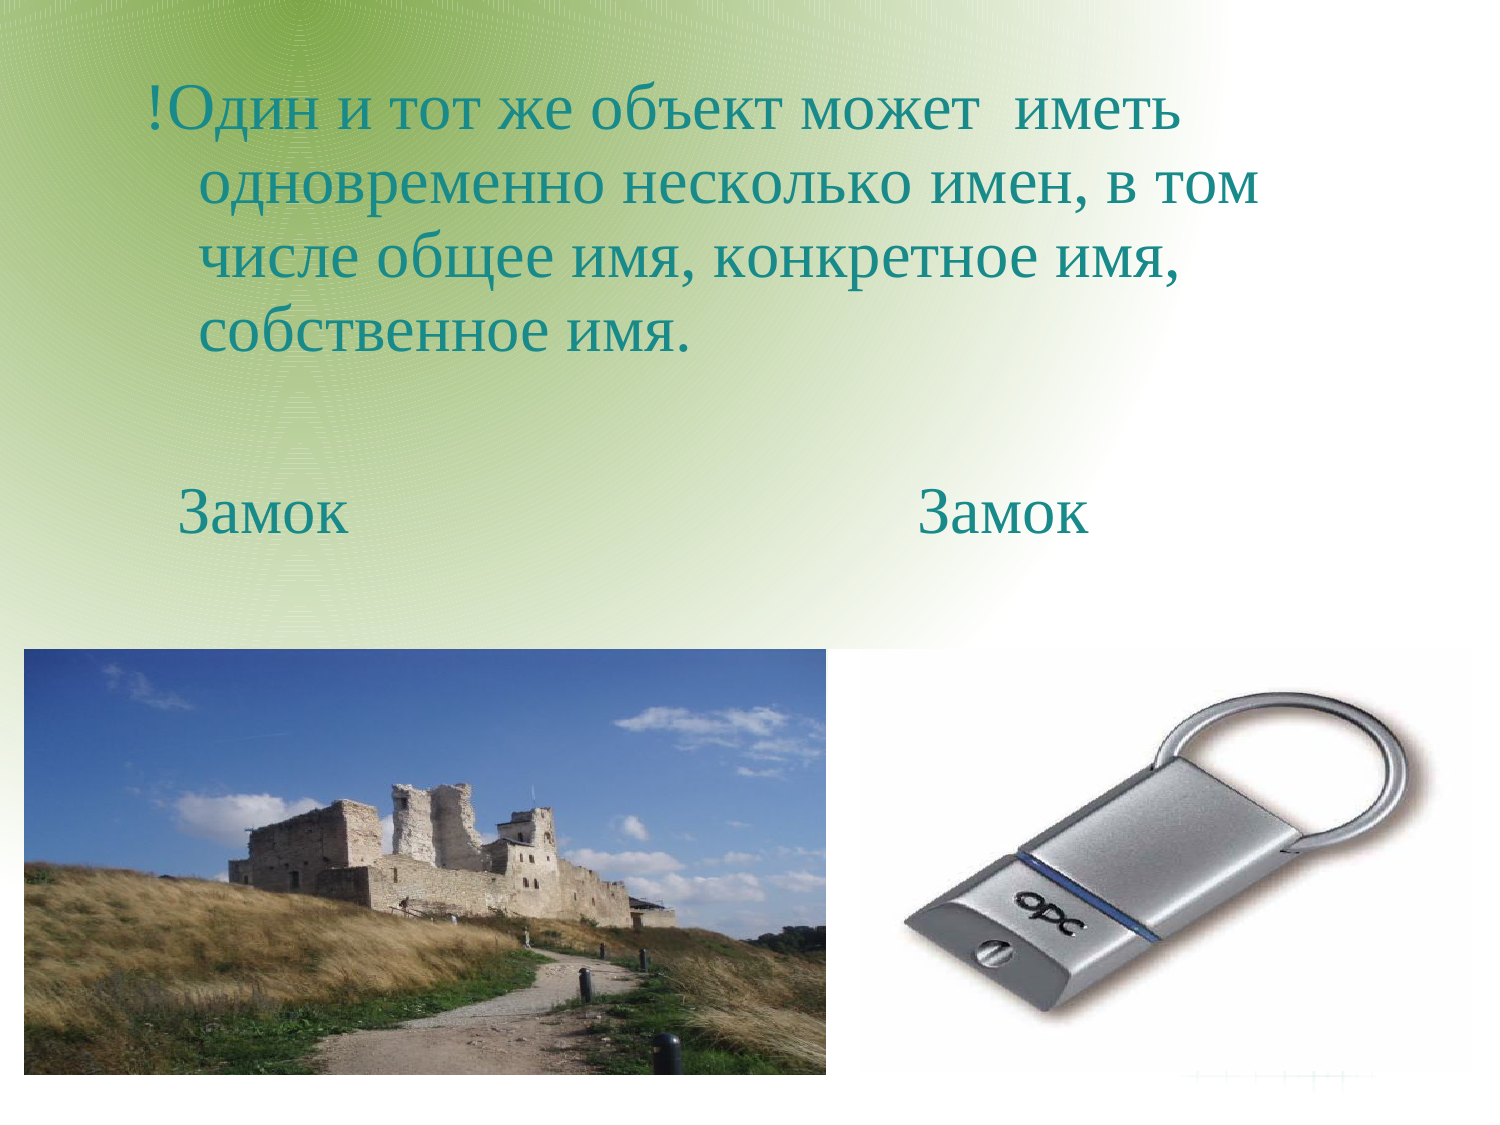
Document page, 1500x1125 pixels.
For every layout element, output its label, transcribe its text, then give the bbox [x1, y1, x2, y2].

picture [828, 649, 1500, 1098]
list !Один и тот же объект может иметь одновременно несколько имен, в том числе общее имя, конкретное имя, собственное имя. Замок Замок [112, 62, 1388, 601]
picture [24, 649, 826, 1075]
